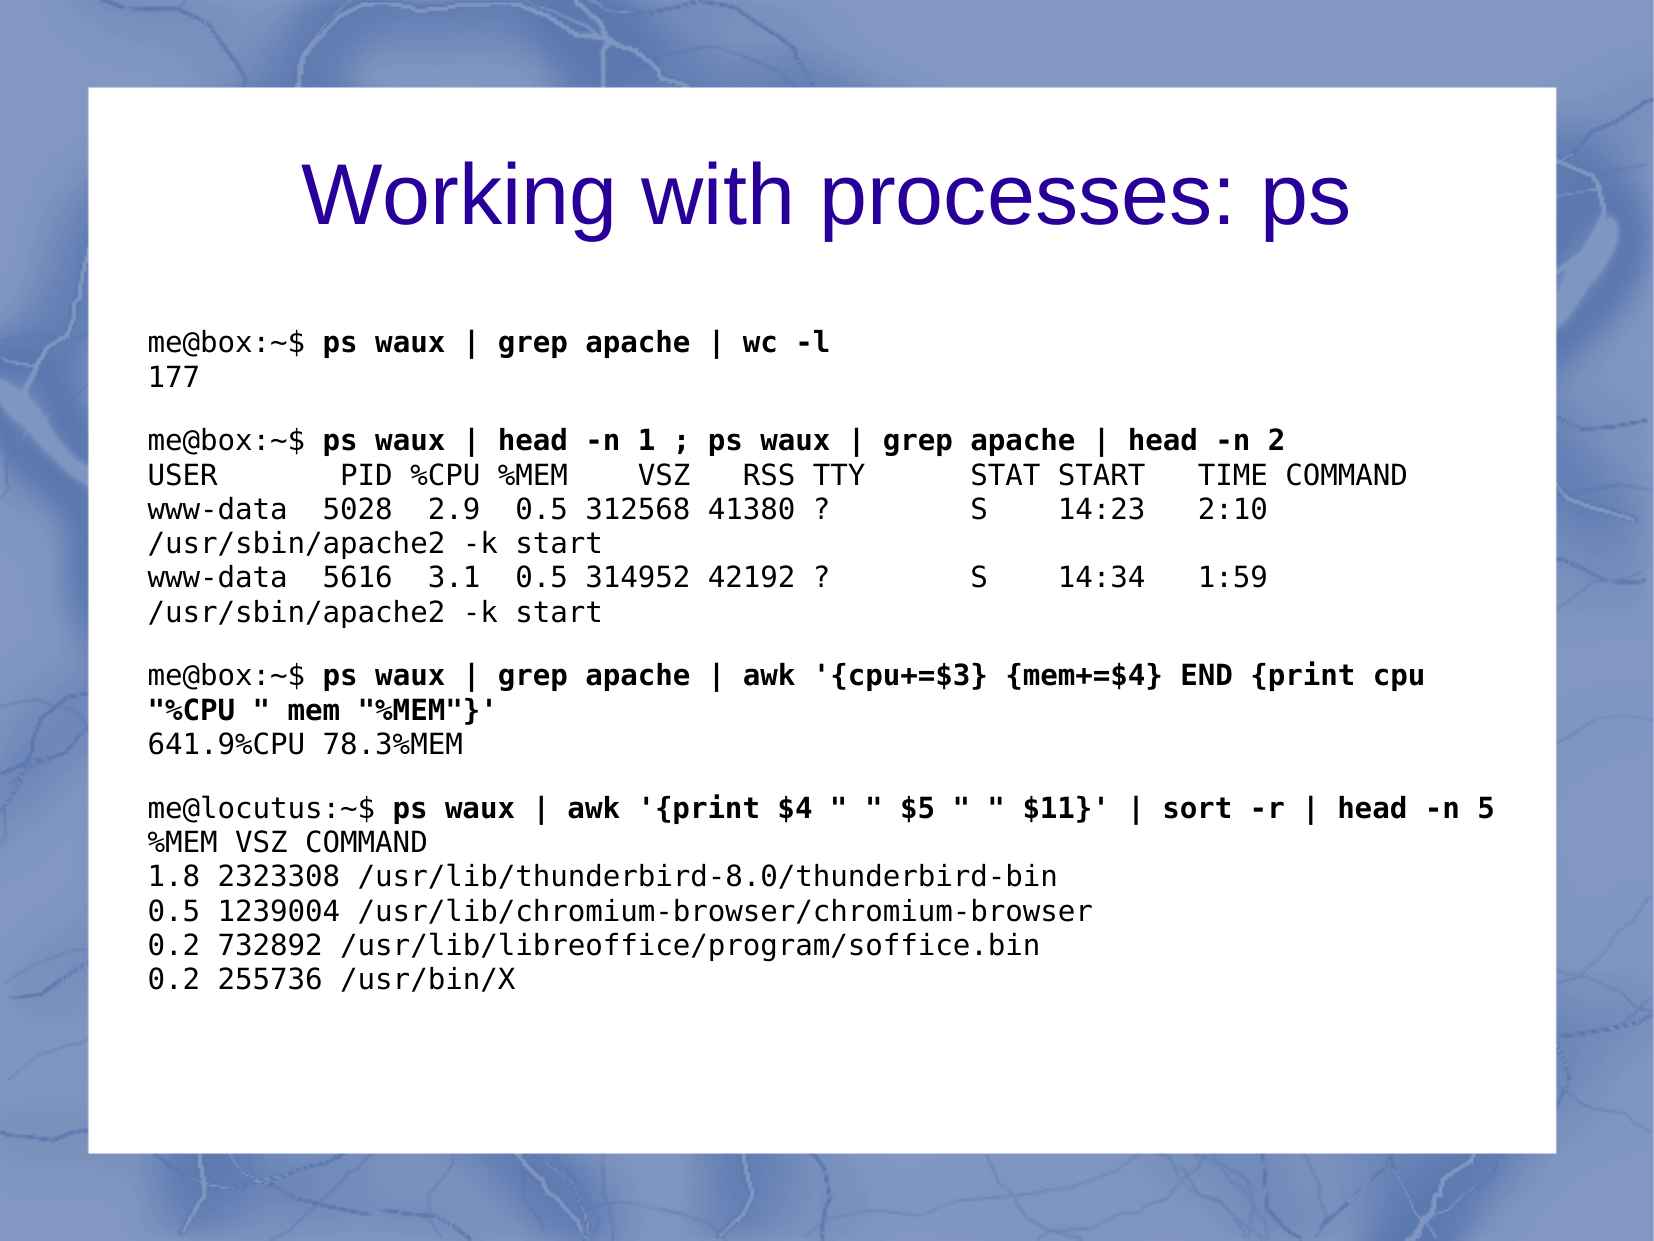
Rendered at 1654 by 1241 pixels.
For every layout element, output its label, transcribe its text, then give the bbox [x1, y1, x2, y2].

list me@box:~$ ps waux | grep apache | wc -l 177 me@box:~$ ps waux | head -n 1 ; ps waux | grep apache | head -n 2 USER PID %CPU %MEM VSZ RSS TTY STAT START TIME COMMAND www-data 5028 2.9 0.5 312568 41380 ? S 14:23 2:10 /usr/sbin/apache2 -k start www-data 5616 3.1 0.5 314952 42192 ? S 14:34 1:59 /usr/sbin/apache2 -k start me@box:~$ ps waux | grep apache | awk '{cpu+=$3} {mem+=$4} END {print cpu "%CPU " mem "%MEM"}' 641.9%CPU 78.3%MEM me@locutus:~$ ps waux | awk '{print $4 " " $5 " " $11}' | sort -r | head -n 5 %MEM VSZ COMMAND 1.8 2323308 /usr/lib/thunderbird-8.0/thunderbird-bin 0.5 1239004 /usr/lib/chromium-browser/chromium-browser 0.2 732892 /usr/lib/libreoffice/program/soffice.bin 0.2 255736 /usr/bin/X [147, 325, 1506, 1145]
title Working with processes: ps [118, 90, 1536, 298]
picture [0, 0, 1654, 1241]
